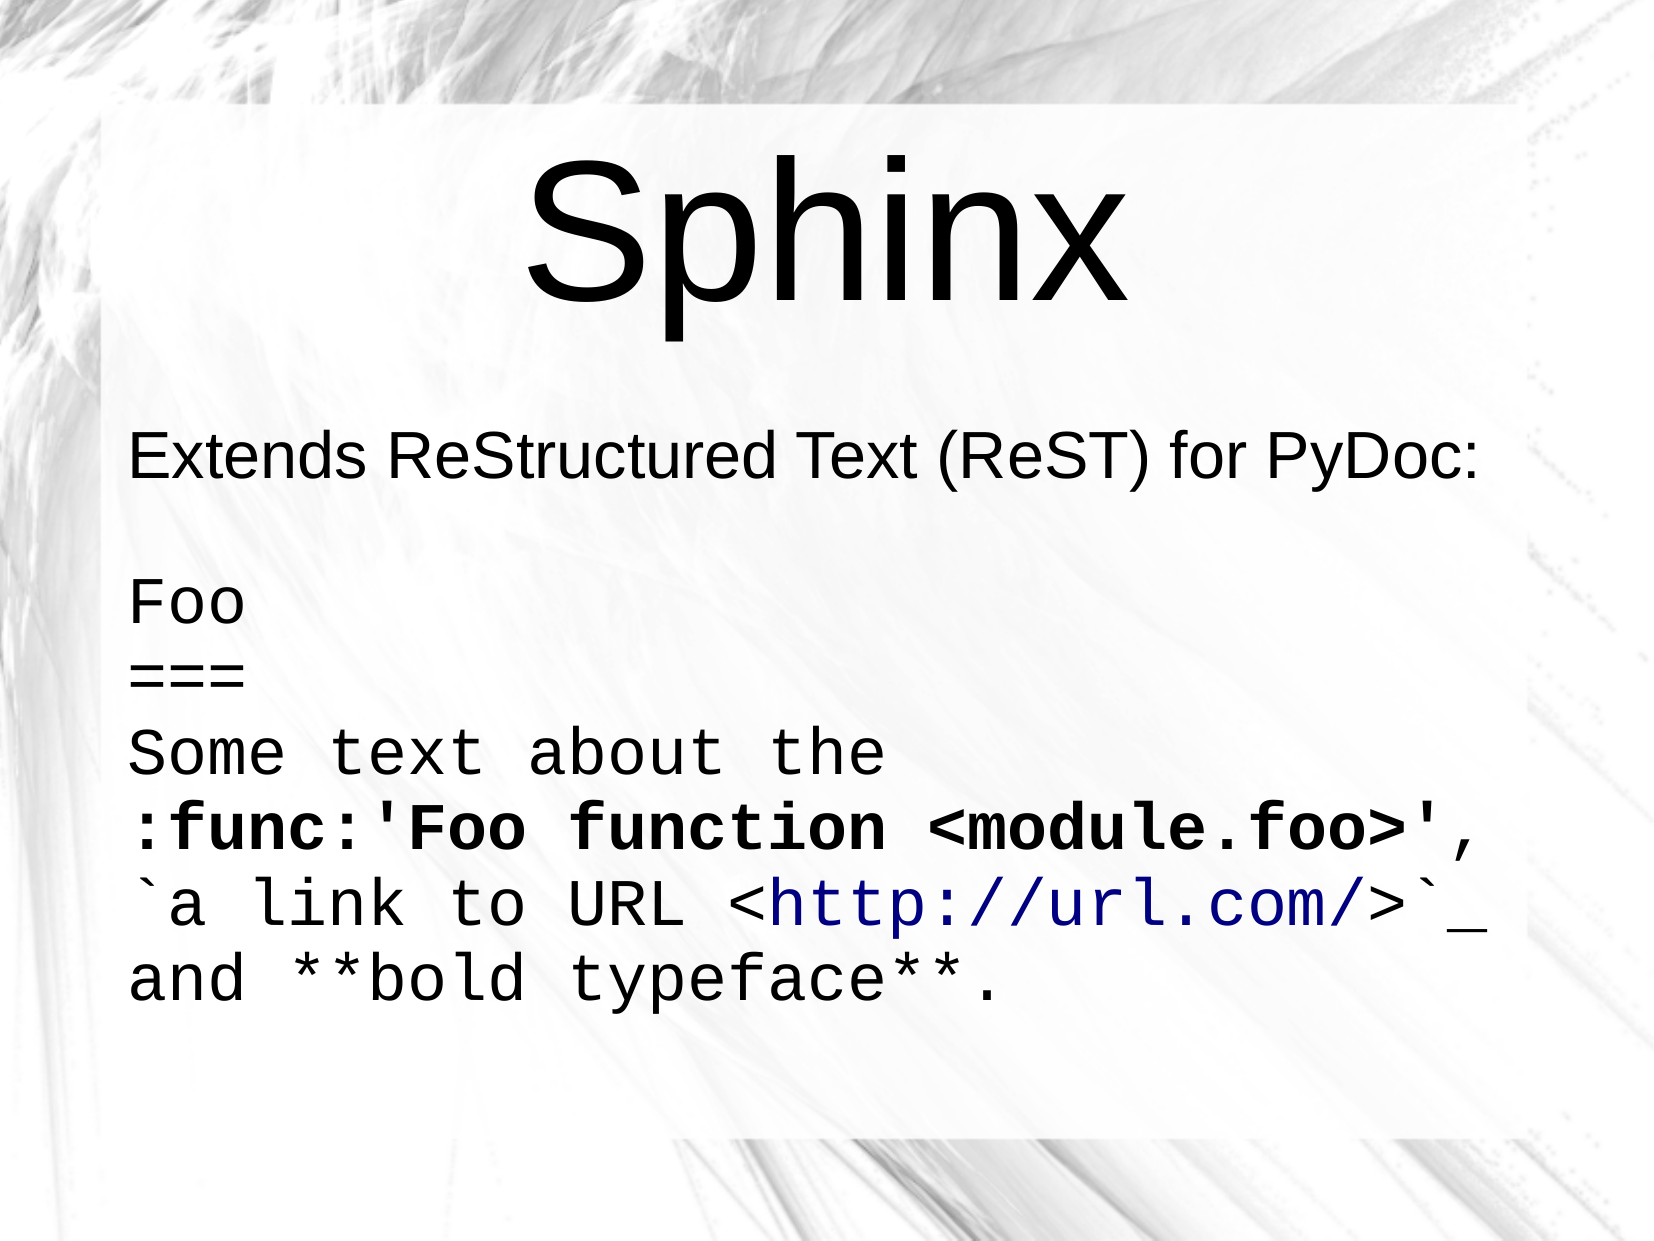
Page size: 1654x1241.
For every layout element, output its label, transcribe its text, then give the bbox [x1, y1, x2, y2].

text_box Sphinx Extends ReStructured Text (ReST) for PyDoc: Foo === Some text about the :func:'Foo function <module.foo>', `a link to URL <http://url.com/>`_ and **bold typeface**. [112, 112, 1538, 1029]
picture [0, 0, 1654, 1241]
